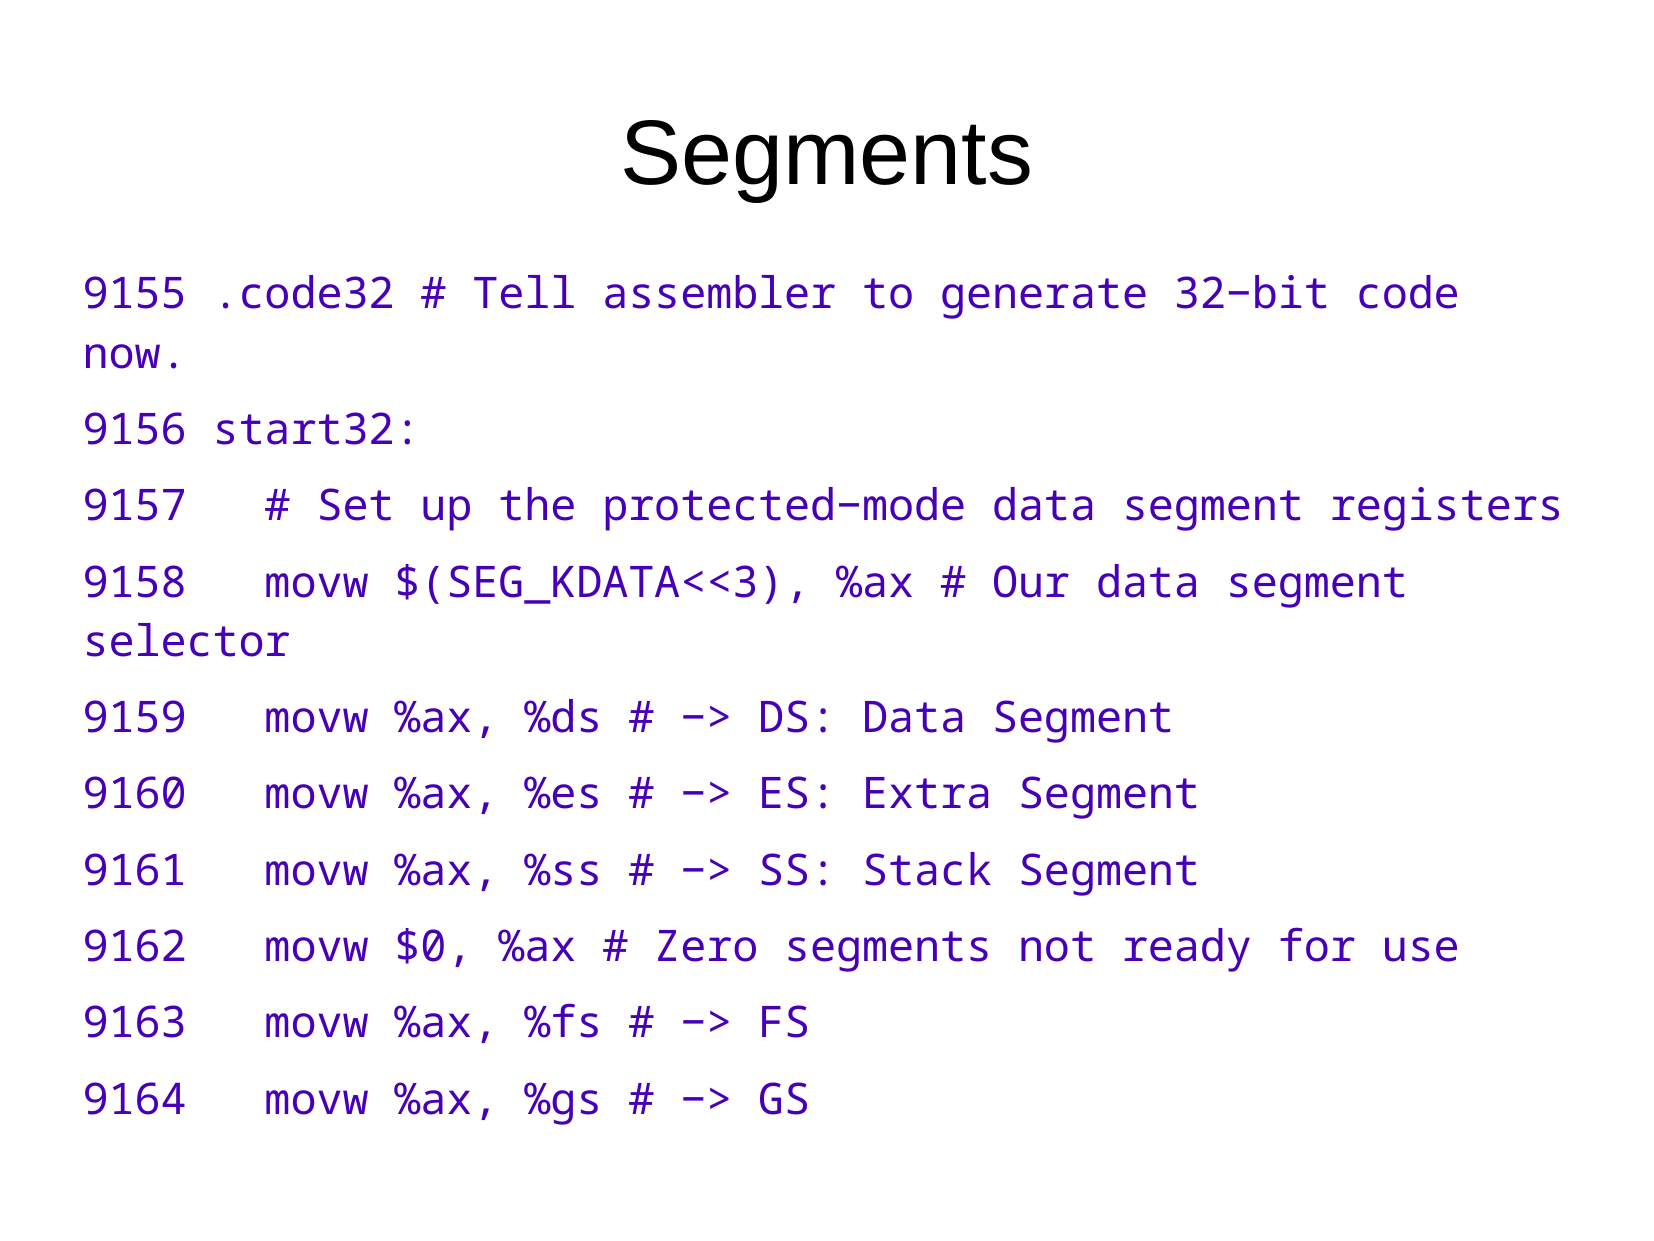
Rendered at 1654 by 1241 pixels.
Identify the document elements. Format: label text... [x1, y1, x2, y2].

title Segments [82, 49, 1571, 257]
list 9155 .code32 # Tell assembler to generate 32−bit code now. 9156 start32: 9157 # Set up the protected−mode data segment registers 9158 movw $(SEG_KDATA<<3), %ax # Our data segment selector 9159 movw %ax, %ds # −> DS: Data Segment 9160 movw %ax, %es # −> ES: Extra Segment 9161 movw %ax, %ss # −> SS: Stack Segment 9162 movw $0, %ax # Zero segments not ready for use 9163 movw %ax, %fs # −> FS 9164 movw %ax, %gs # −> GS [82, 262, 1571, 1163]
